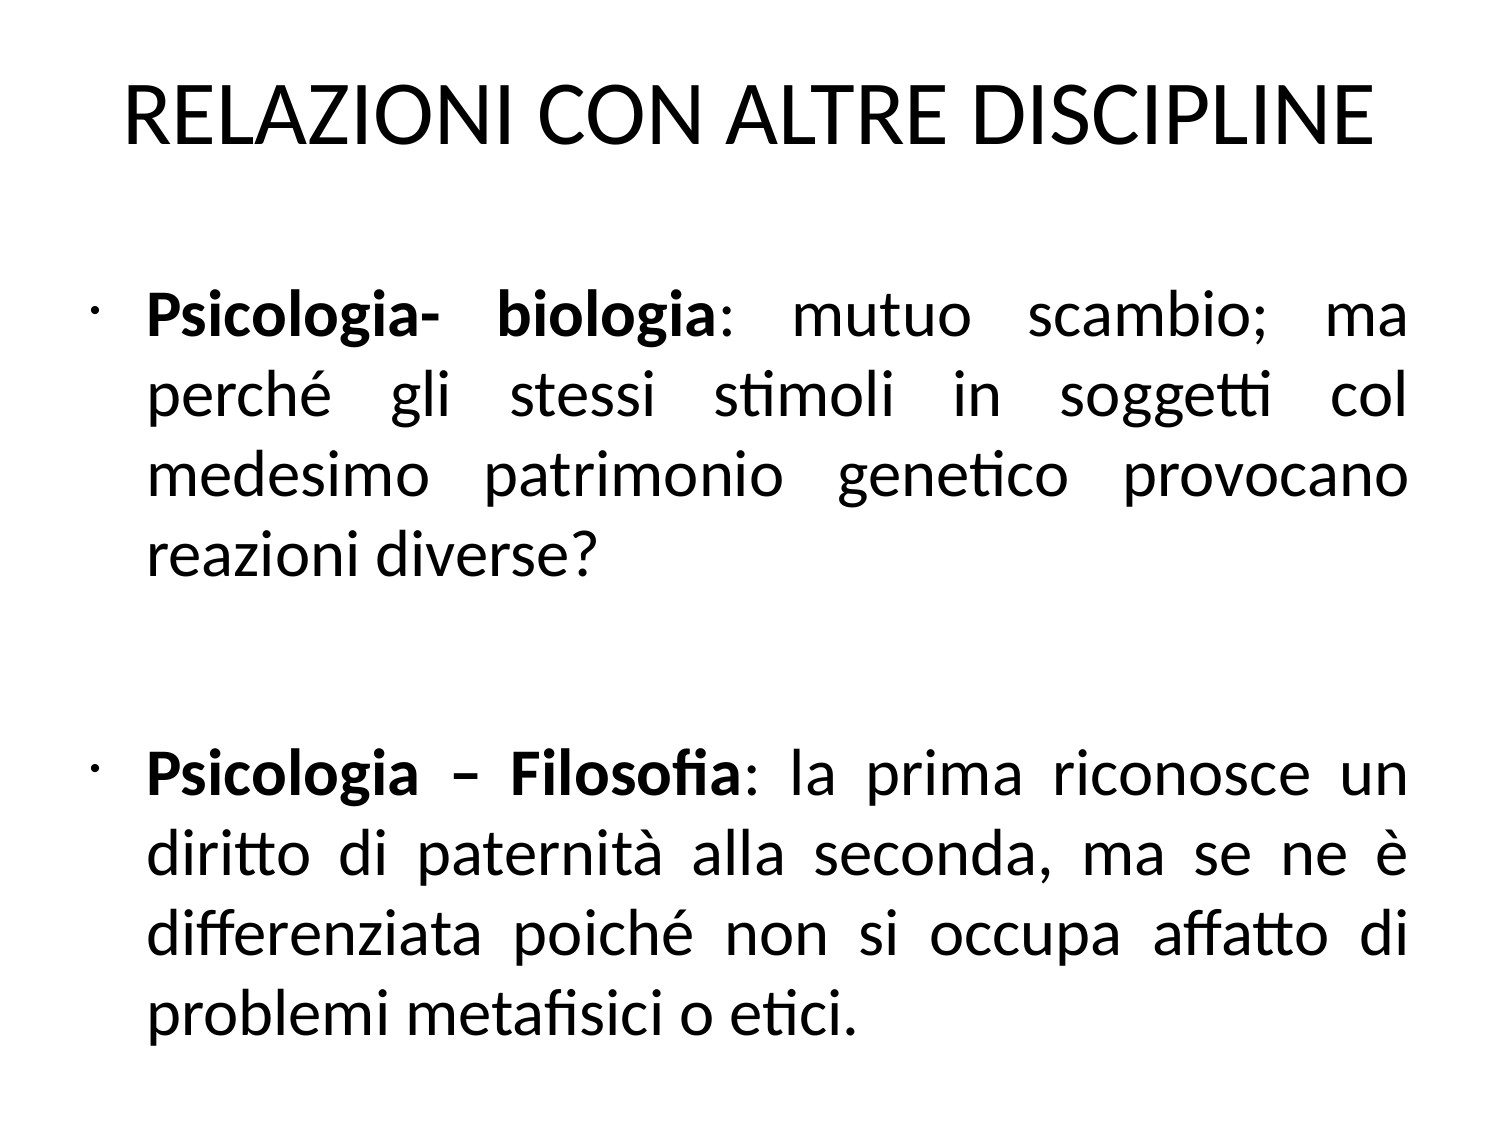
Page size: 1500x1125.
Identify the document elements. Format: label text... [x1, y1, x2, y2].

list Psicologia- biologia: mutuo scambio; ma perché gli stessi stimoli in soggetti col medesimo patrimonio genetico provocano reazioni diverse? Psicologia – Filosofia: la prima riconosce un diritto di paternità alla seconda, ma se ne è differenziata poiché non si occupa affatto di problemi metafisici o etici. [75, 262, 1425, 1005]
title RELAZIONI CON ALTRE DISCIPLINE [75, 45, 1425, 233]
